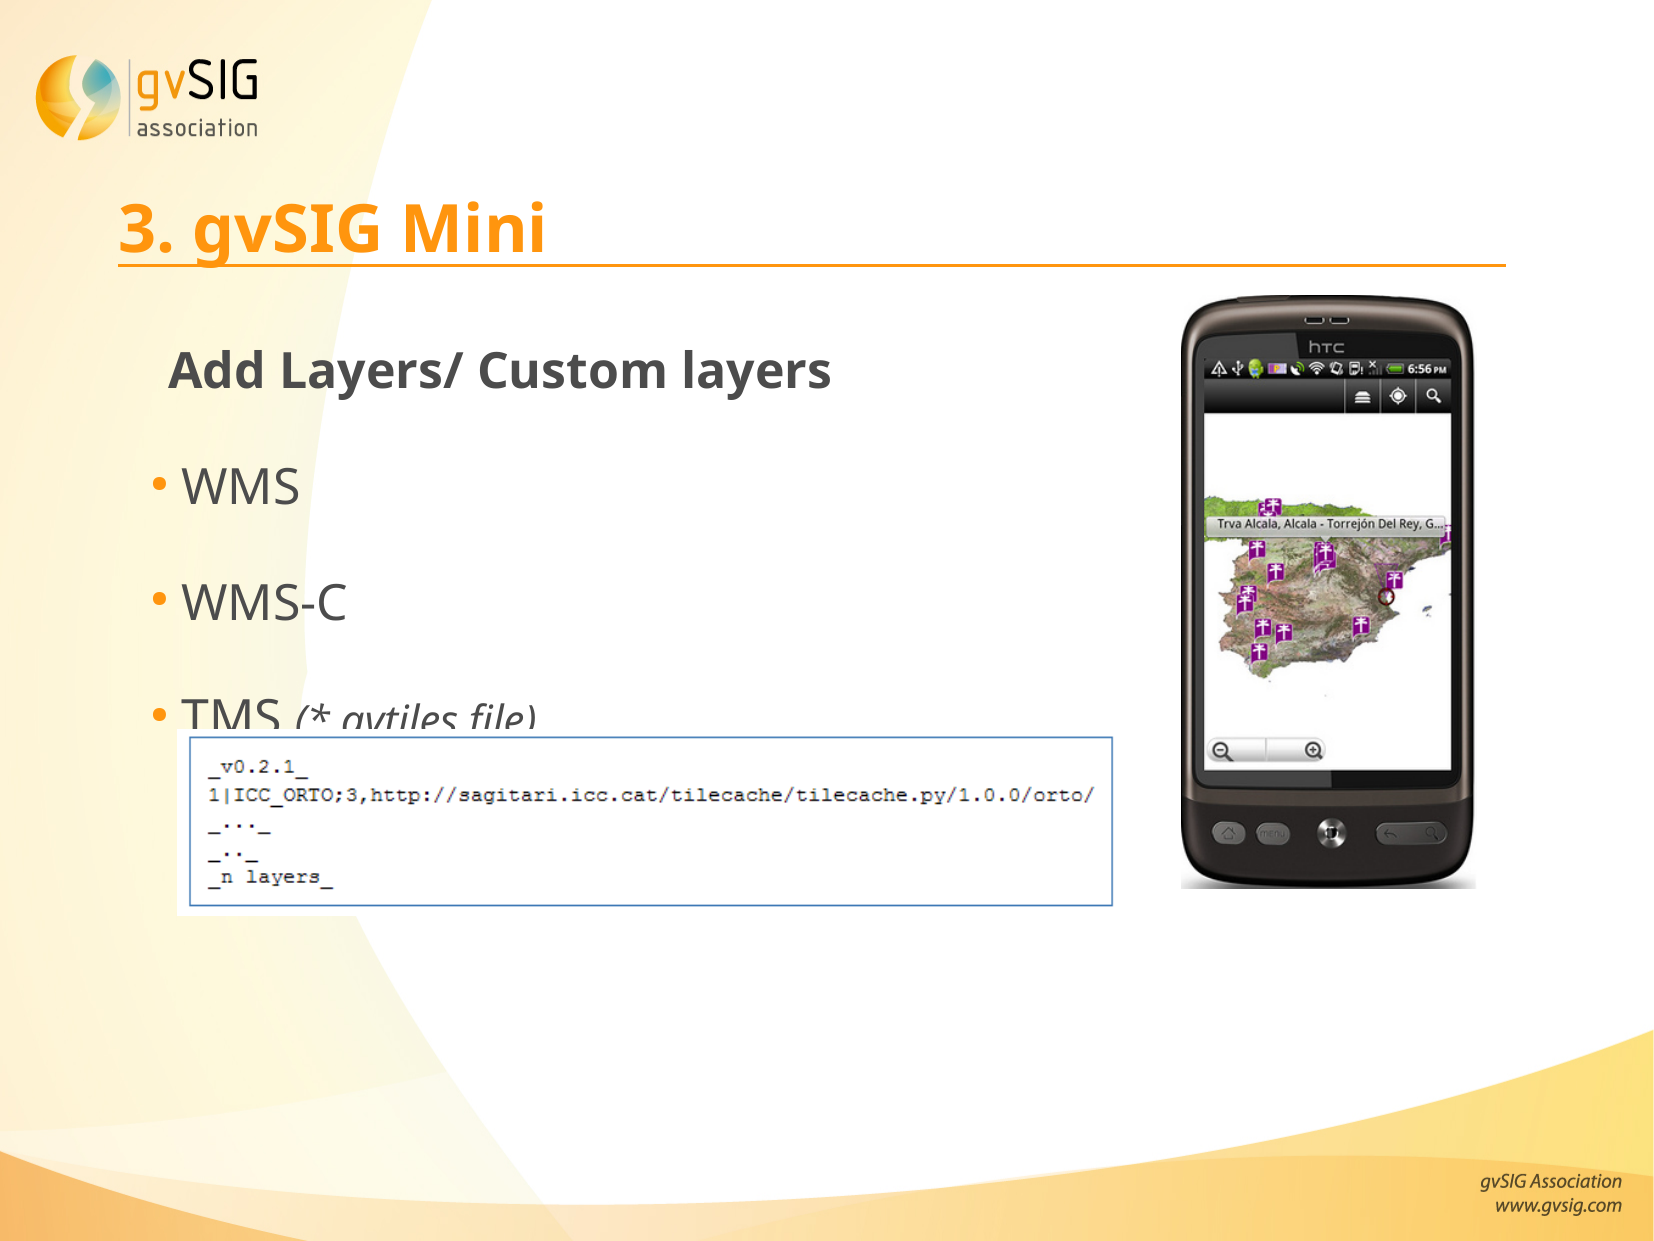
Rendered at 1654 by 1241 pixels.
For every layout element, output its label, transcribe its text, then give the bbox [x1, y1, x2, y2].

picture [0, 0, 1654, 1241]
text_box Add Layers/ Custom layers WMS WMS-C TMS (*.gvtiles file) [135, 212, 1595, 1117]
title 3. gvSIG Mini [118, 177, 1607, 276]
